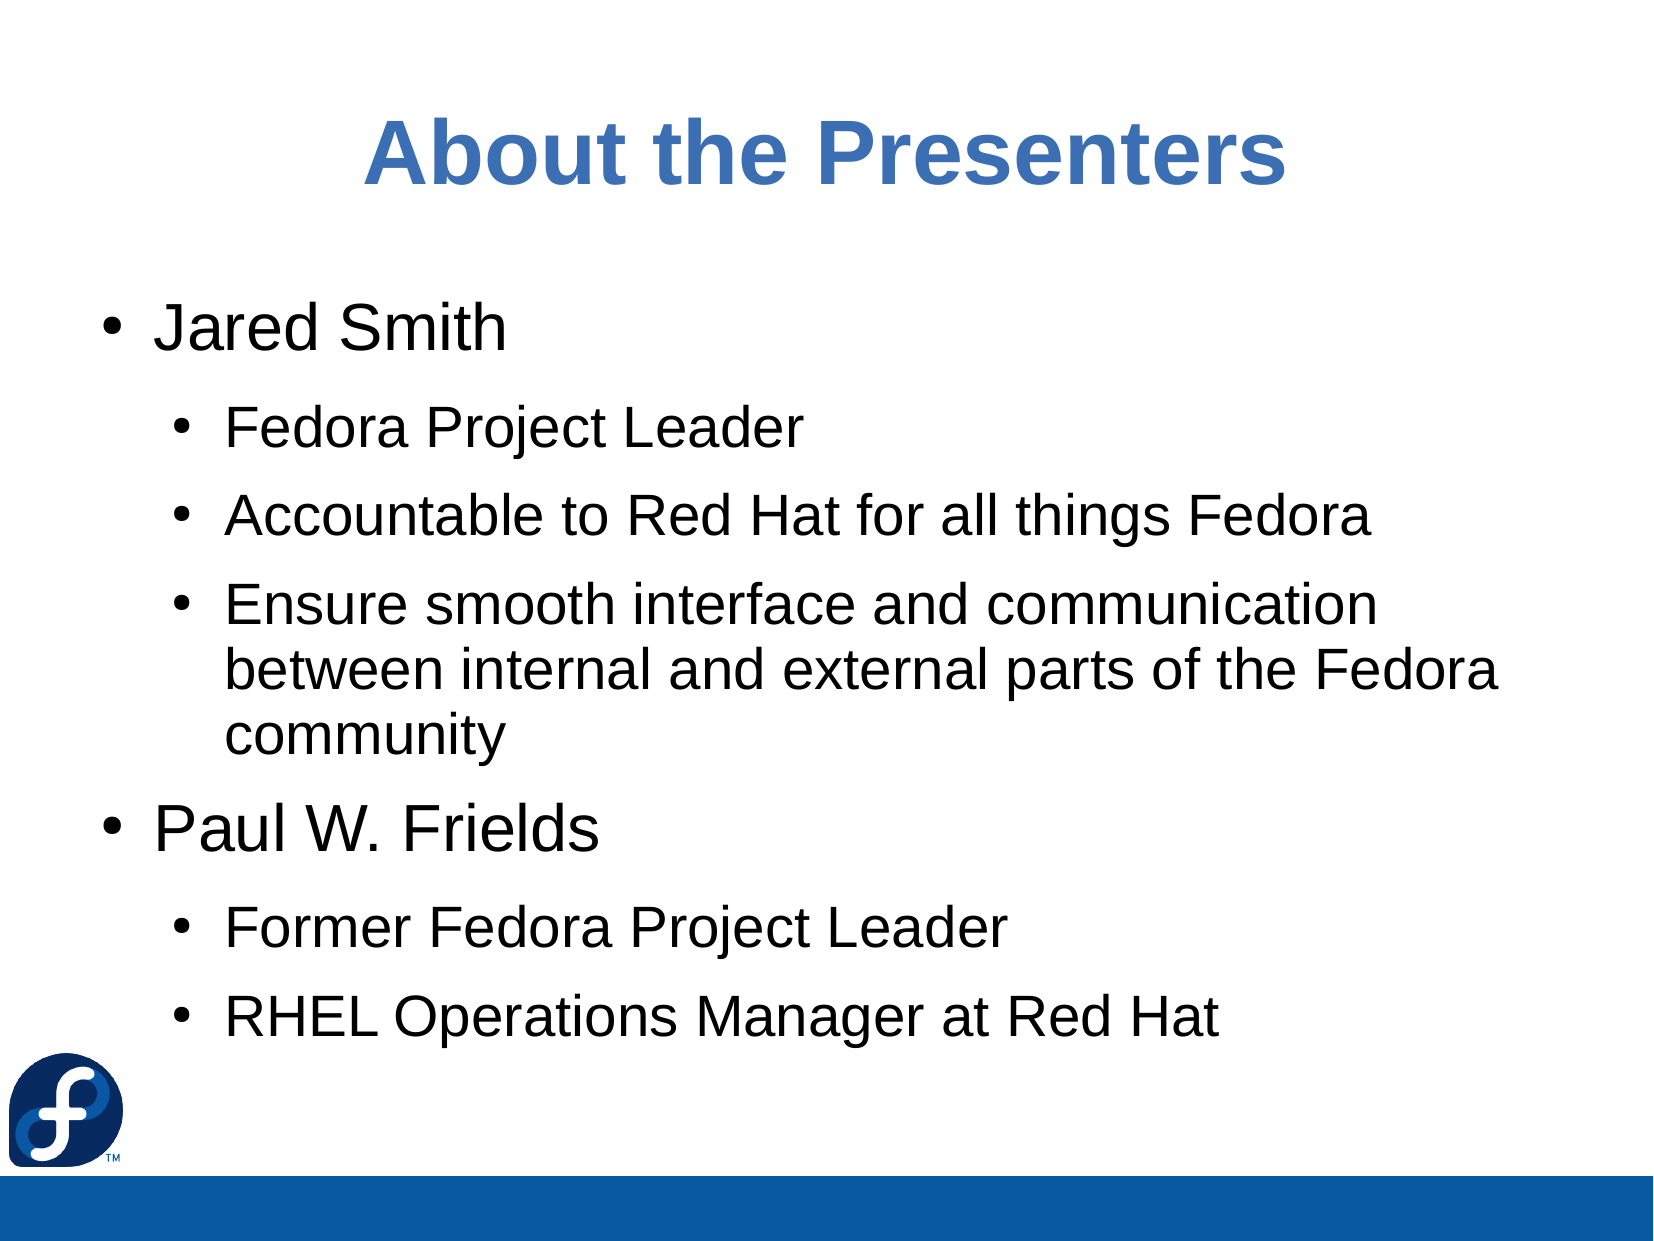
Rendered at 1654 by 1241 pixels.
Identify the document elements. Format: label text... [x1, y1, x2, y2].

picture [0, 1176, 1654, 1241]
title About the Presenters [82, 49, 1571, 257]
list Jared Smith Fedora Project Leader Accountable to Red Hat for all things Fedora Ensure smooth interface and communication between internal and external parts of the Fedora community Paul W. Frields Former Fedora Project Leader RHEL Operations Manager at Red Hat [82, 290, 1571, 1147]
picture [9, 1053, 123, 1167]
